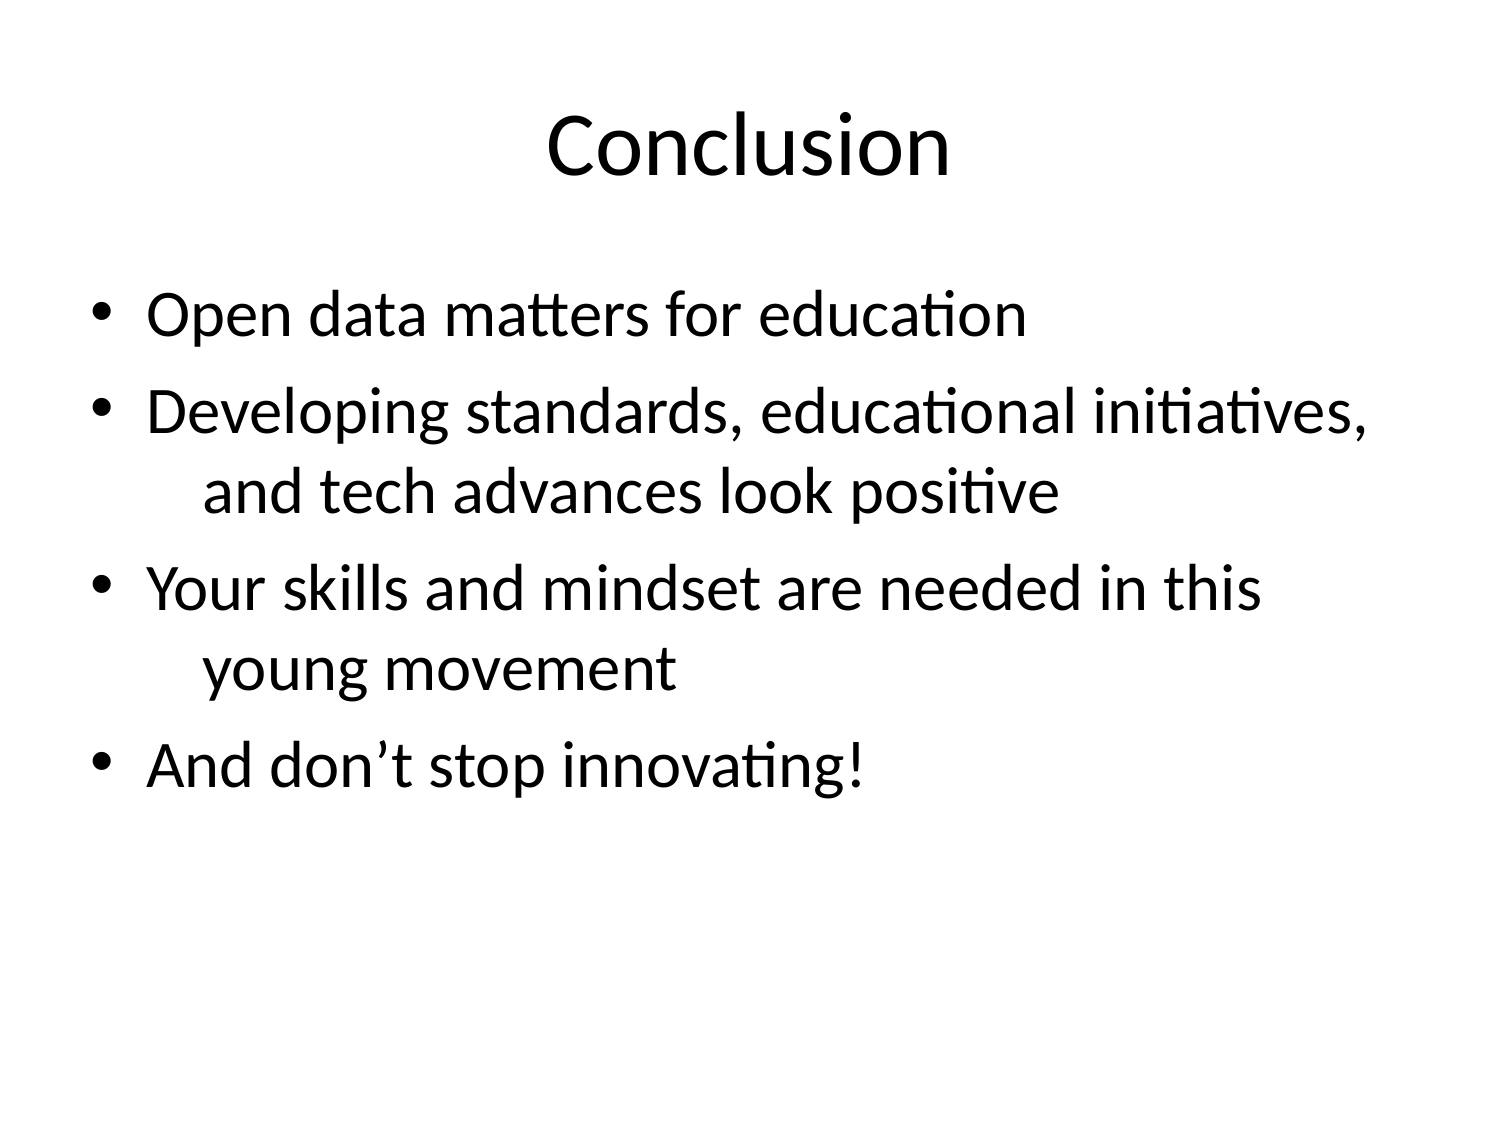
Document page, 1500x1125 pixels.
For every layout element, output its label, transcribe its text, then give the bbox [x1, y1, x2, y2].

list Open data matters for education Developing standards, educational initiatives, and tech advances look positive Your skills and mindset are needed in this young movement And don’t stop innovating! [75, 262, 1426, 1005]
title Conclusion [75, 45, 1426, 233]
